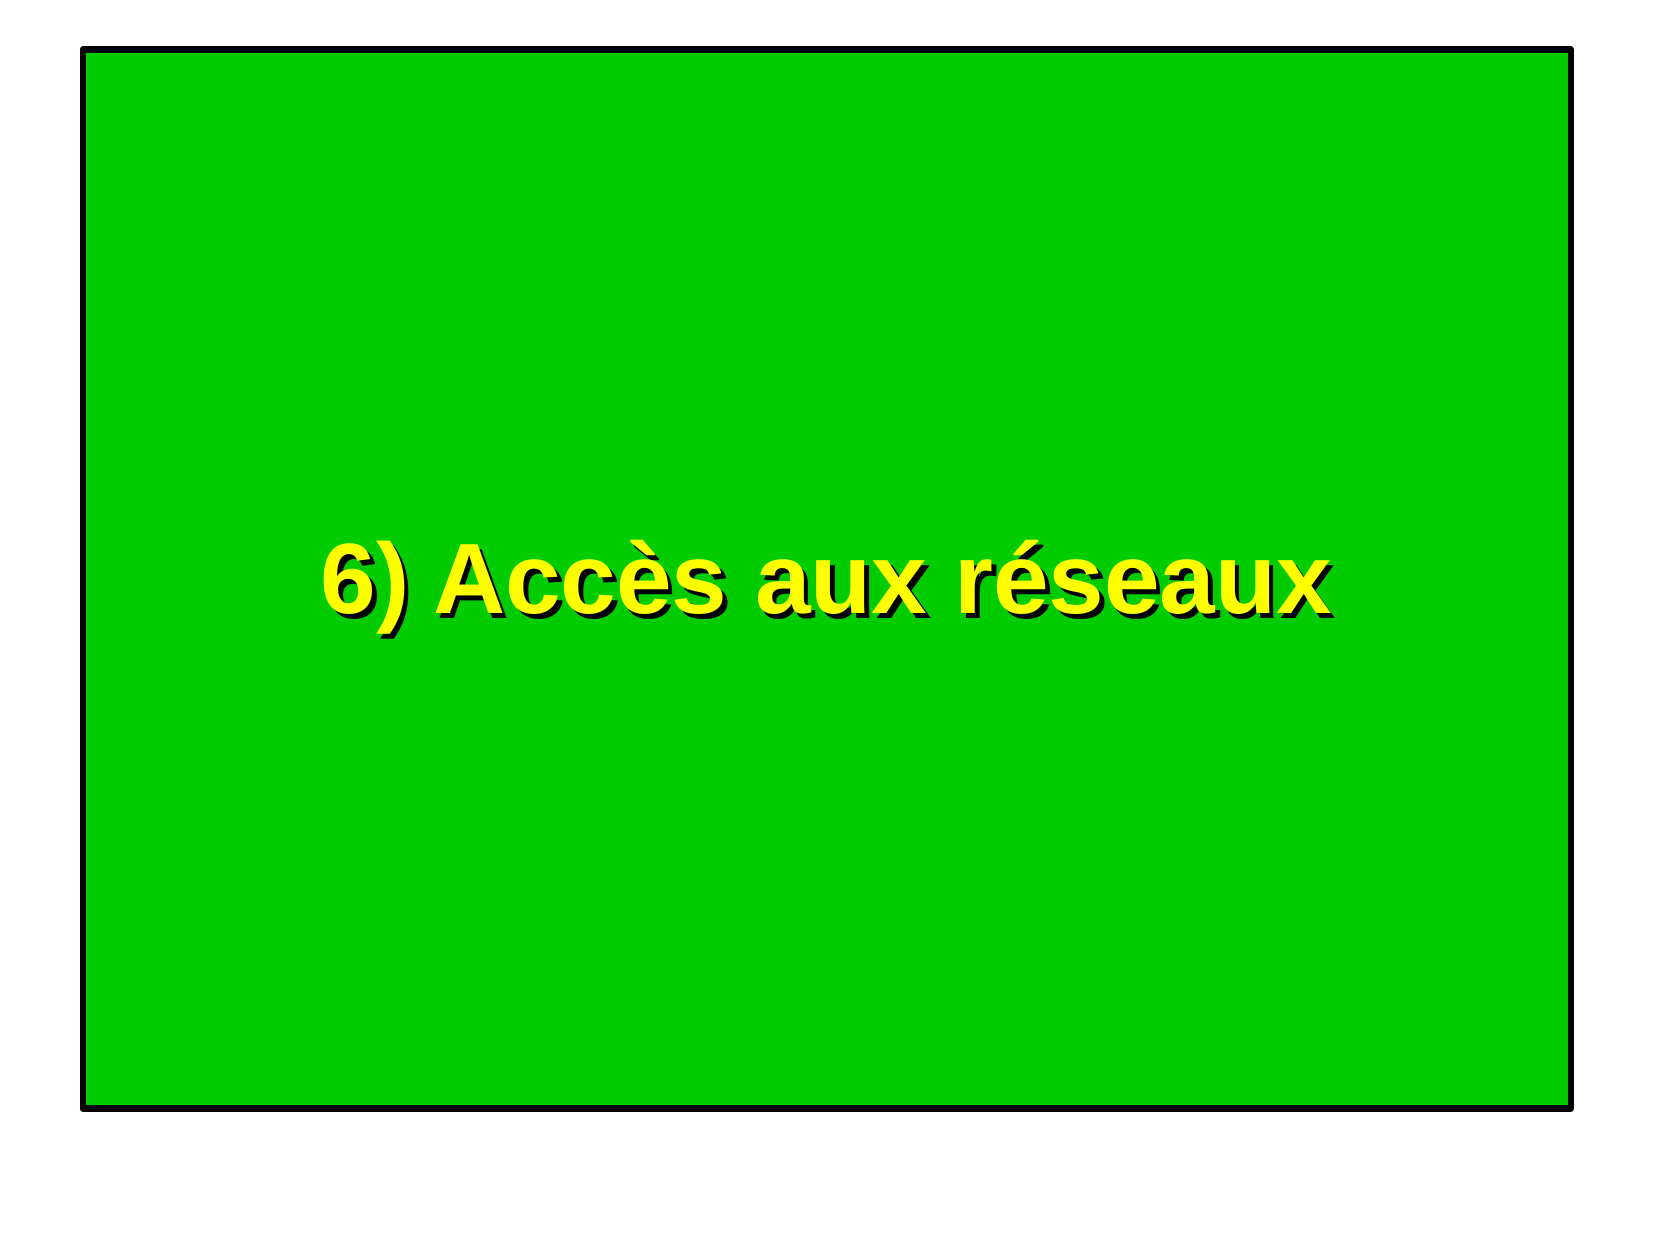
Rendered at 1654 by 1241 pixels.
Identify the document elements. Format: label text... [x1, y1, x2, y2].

subtitle 6) Accès aux réseaux [82, 49, 1571, 1109]
